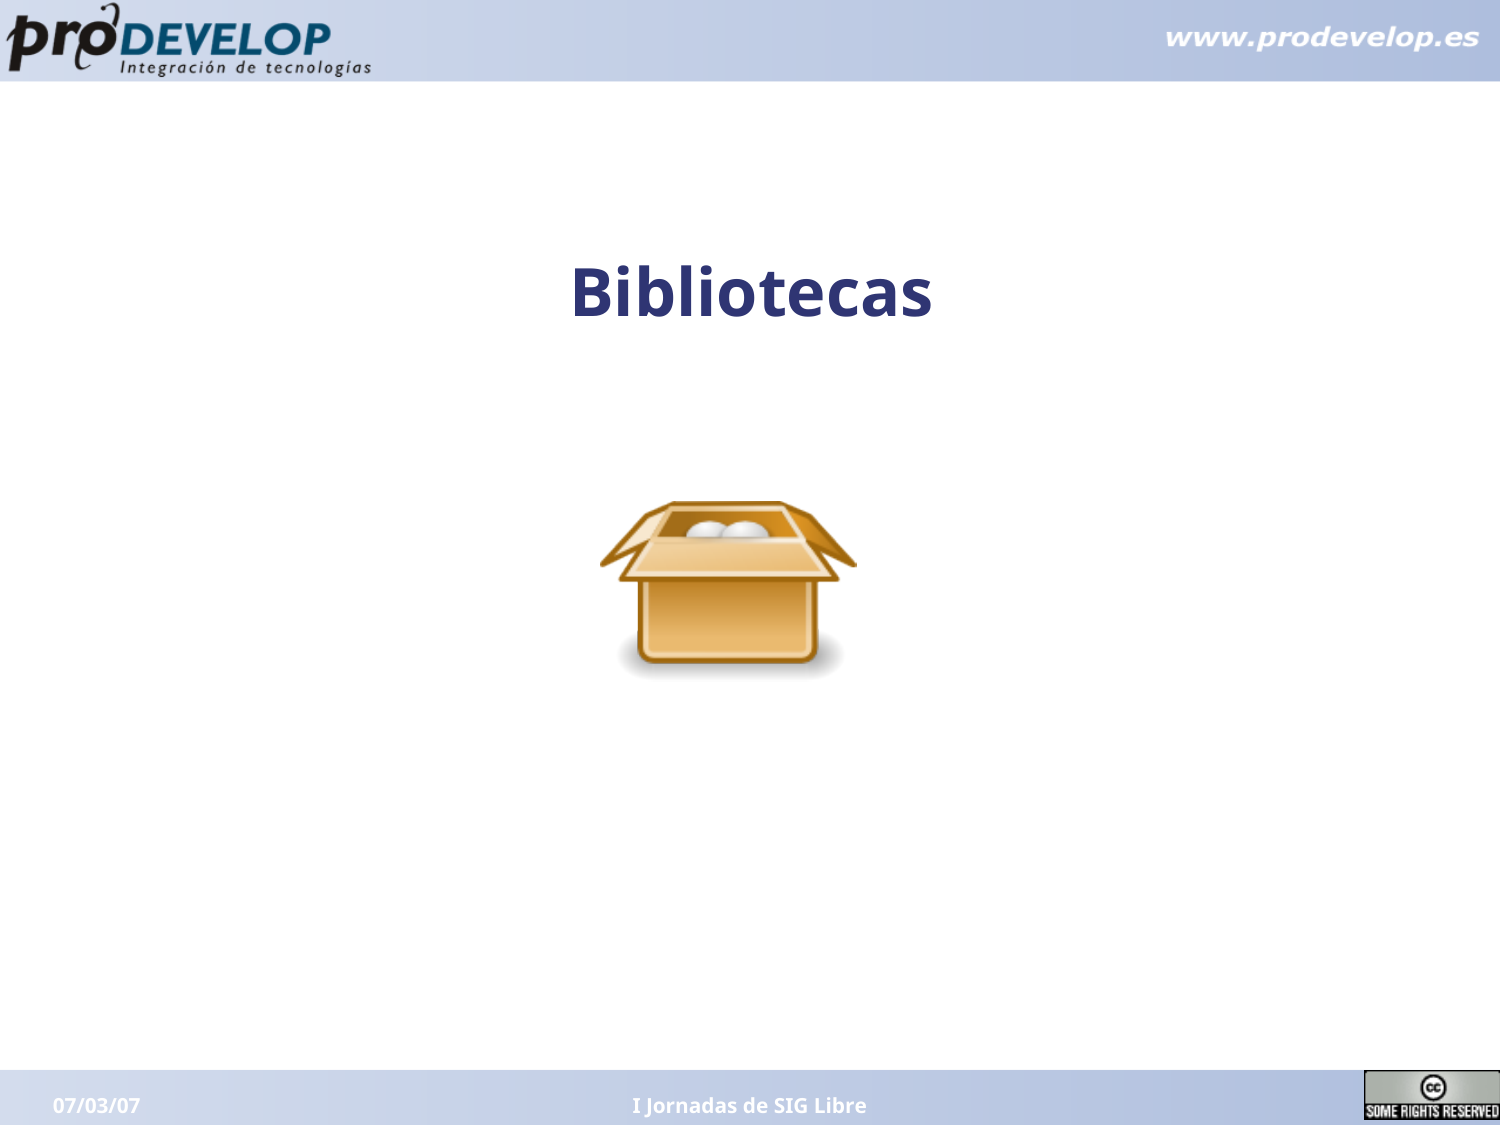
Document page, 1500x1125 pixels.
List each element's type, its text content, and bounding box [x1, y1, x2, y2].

title Bibliotecas [76, 196, 1427, 384]
picture [0, 0, 1500, 1125]
